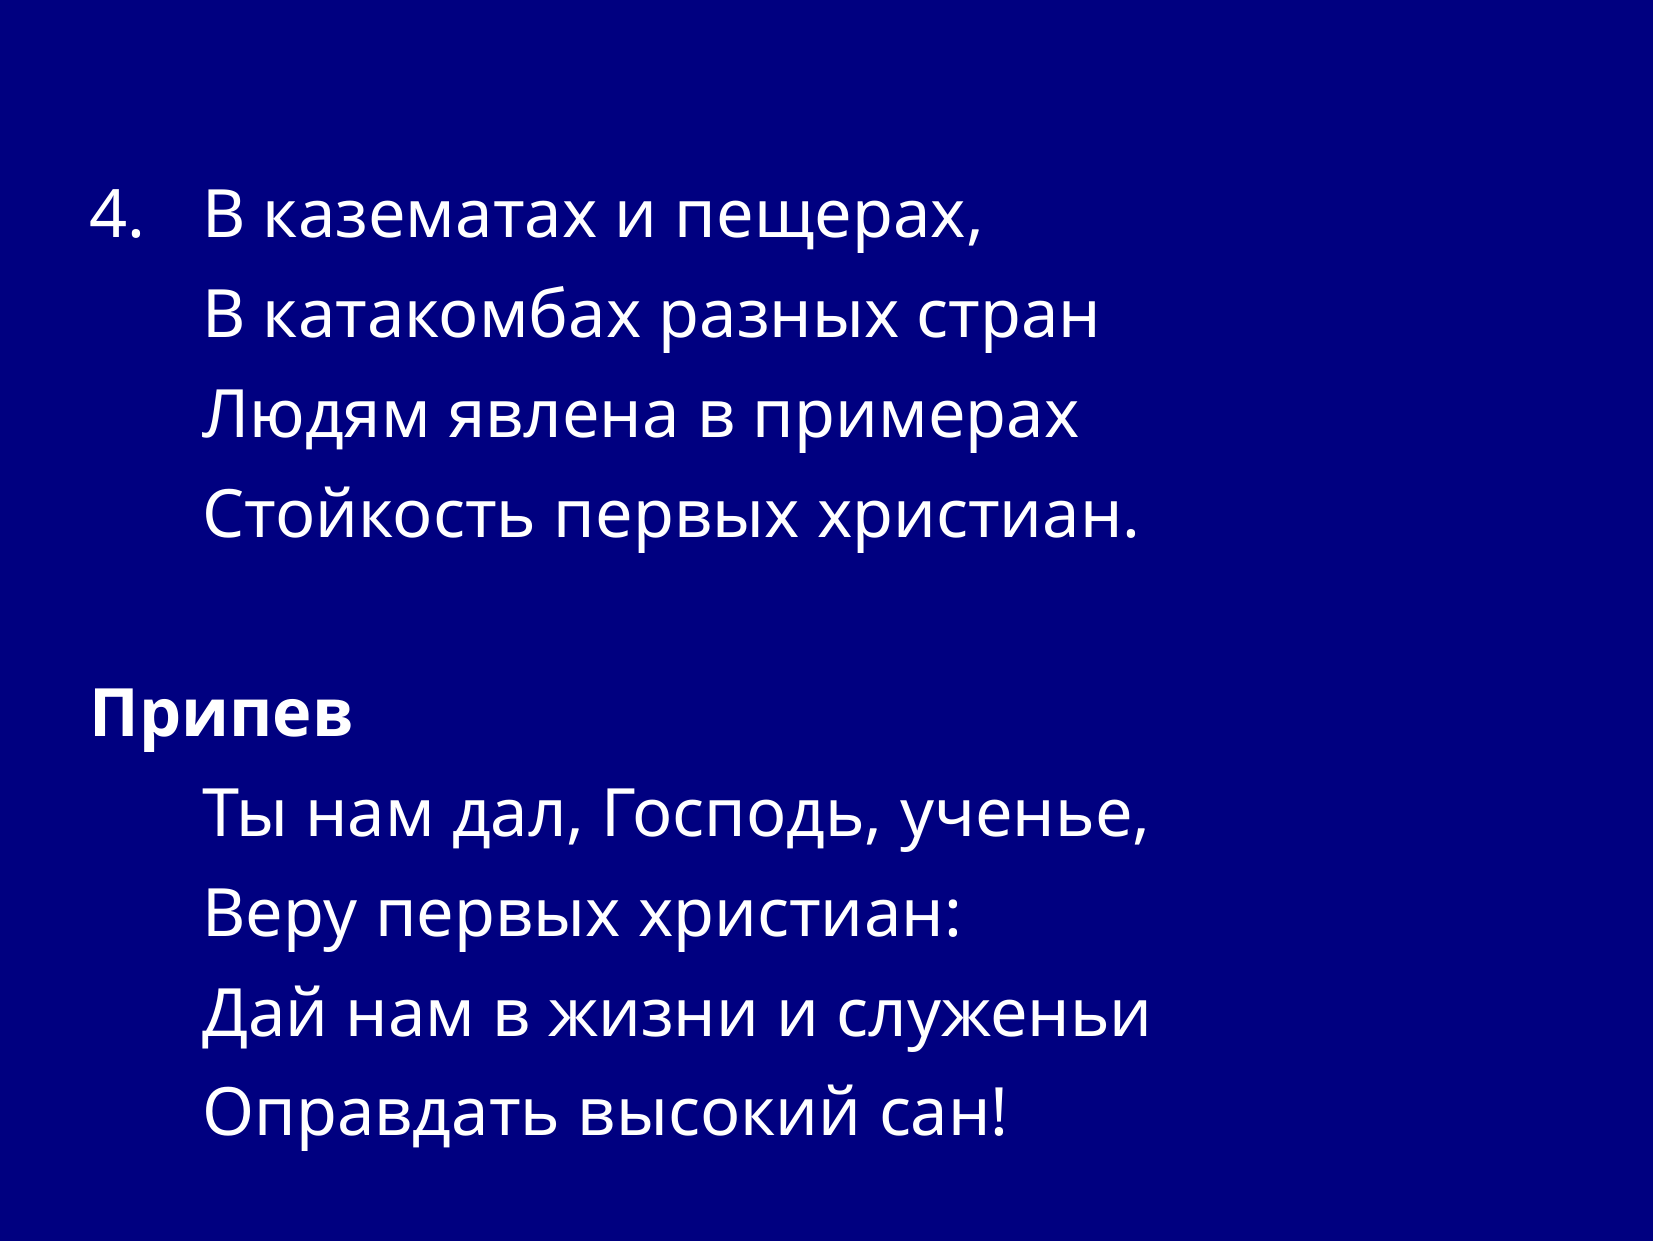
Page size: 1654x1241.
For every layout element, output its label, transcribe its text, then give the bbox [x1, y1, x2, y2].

text_box 4. В казематах и пещерах, В катакомбах разных стран Людям явлена в примерах Стойкость первых христиан. Припев Ты нам дал, Господь, ученье, Веру первых христиан: Дай нам в жизни и служеньи Оправдать высокий сан! [75, 150, 1576, 1163]
